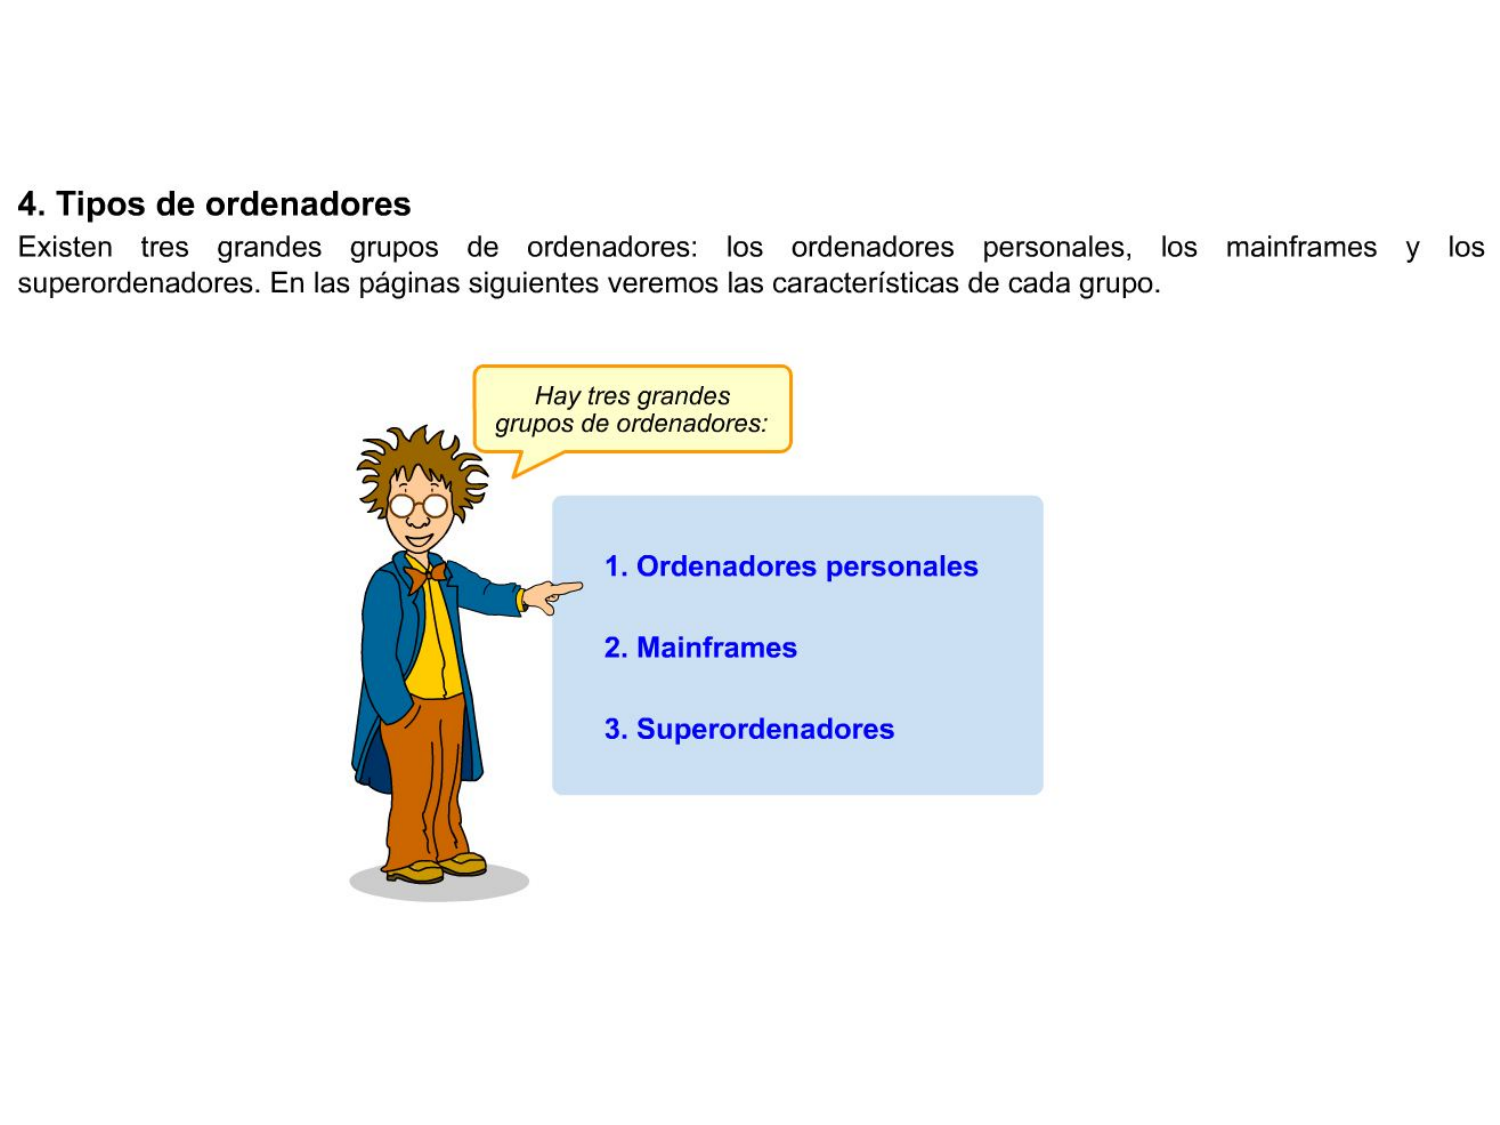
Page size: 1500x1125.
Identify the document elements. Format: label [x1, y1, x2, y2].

picture [0, 184, 1500, 941]
